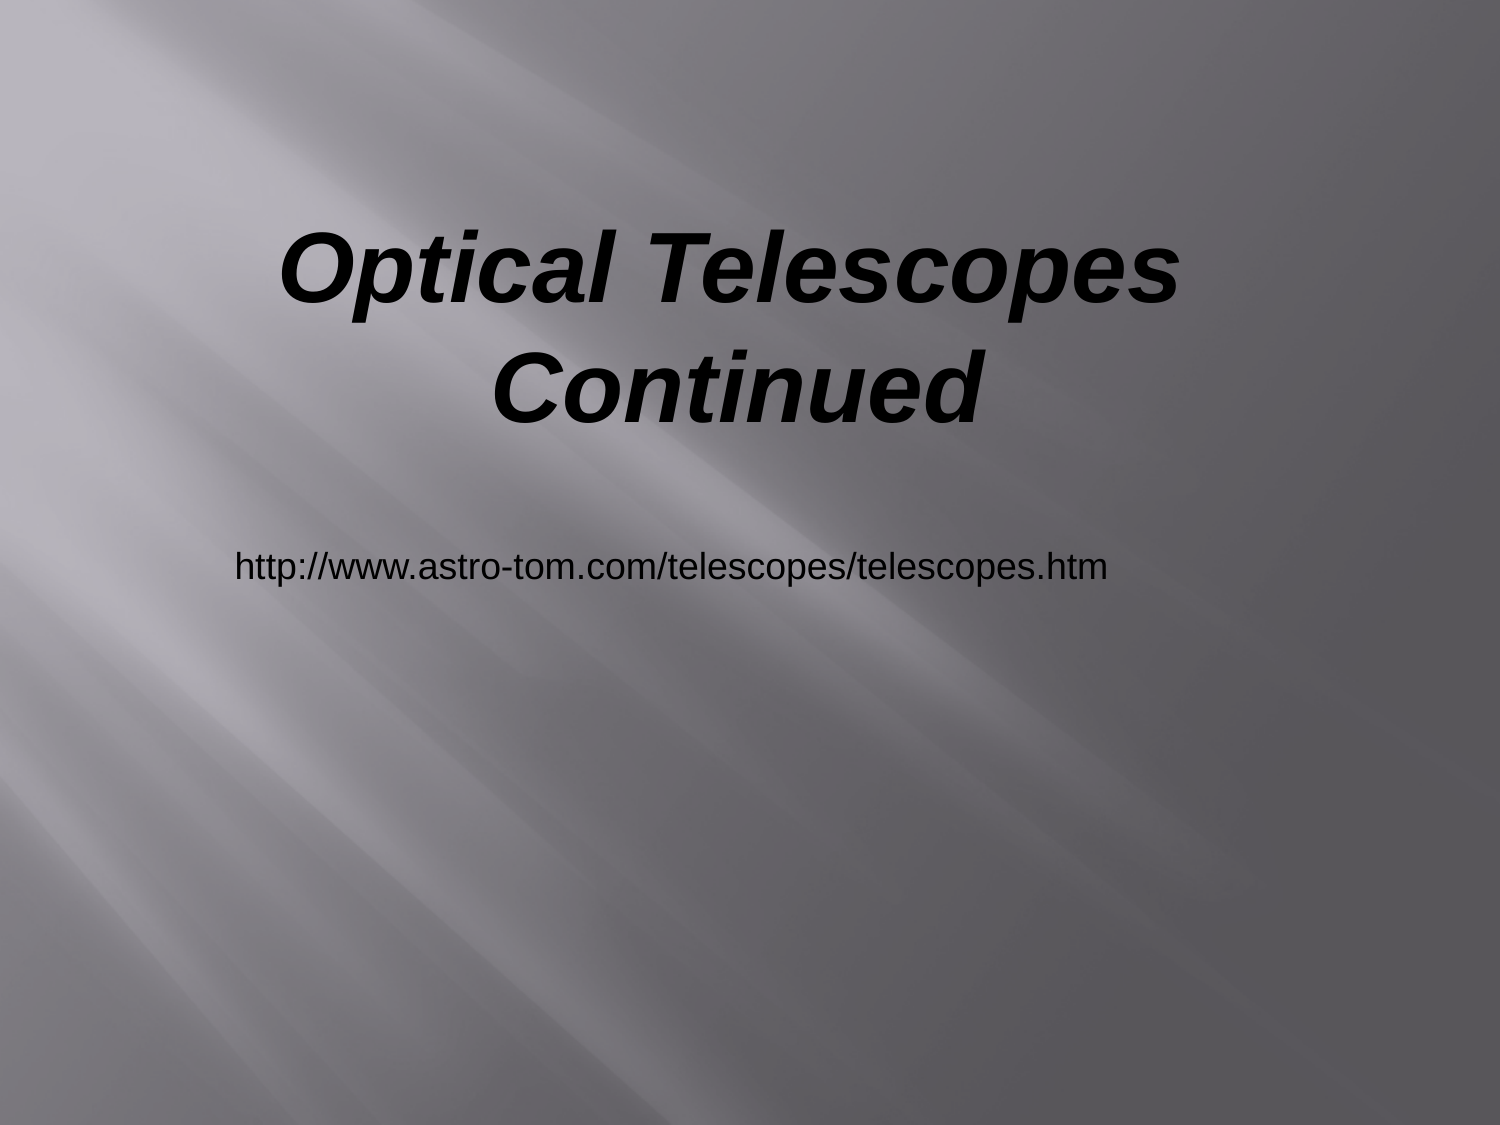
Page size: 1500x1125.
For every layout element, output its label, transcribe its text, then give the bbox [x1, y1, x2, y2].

text_box http://www.astro-tom.com/telescopes/telescopes.htm [219, 534, 1281, 606]
text_box Optical Telescopes Continued [262, 195, 1276, 451]
